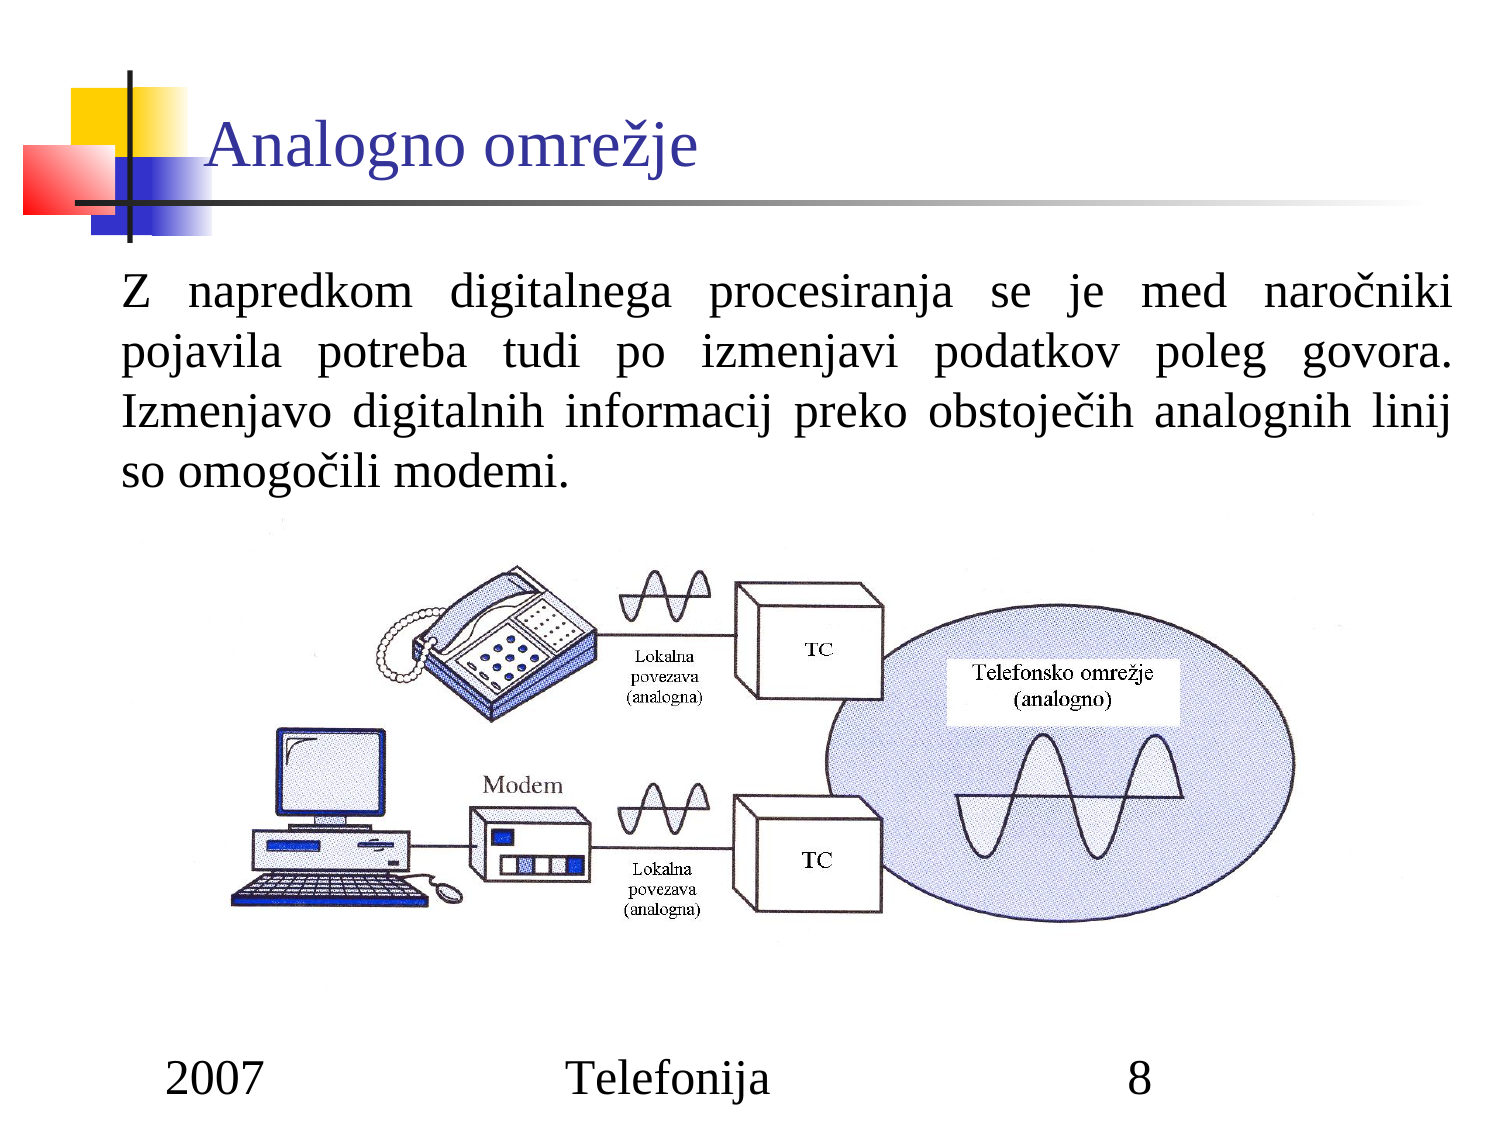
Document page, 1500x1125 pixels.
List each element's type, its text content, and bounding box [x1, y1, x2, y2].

picture [125, 512, 1438, 990]
list Z napredkom digitalnega procesiranja se je med naročniki pojavila potreba tudi po izmenjavi podatkov poleg govora. Izmenjavo digitalnih informacij preko obstoječih analognih linij so omogočili modemi. [50, 249, 1469, 513]
title Analogno omrežje [188, 92, 1468, 188]
